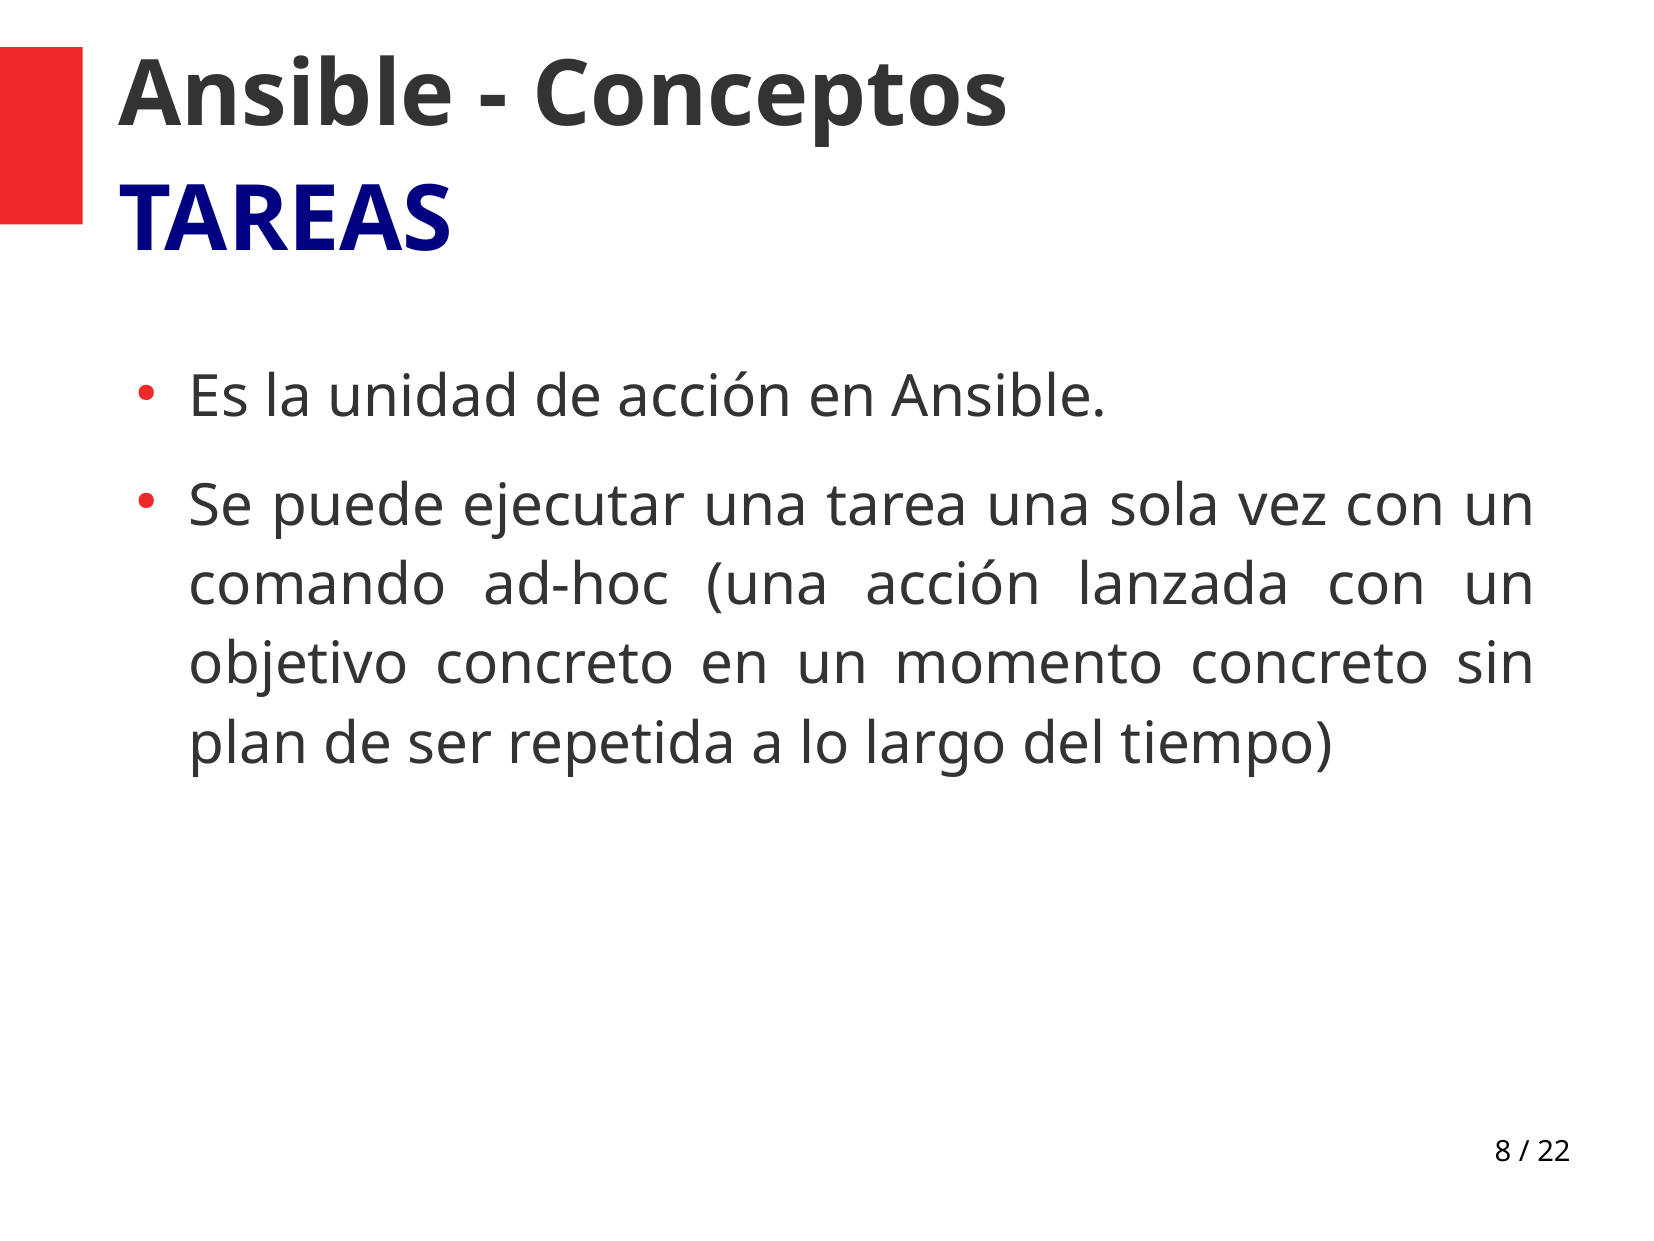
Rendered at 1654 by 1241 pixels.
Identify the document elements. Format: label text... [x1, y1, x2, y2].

list Es la unidad de acción en Ansible. Se puede ejecutar una tarea una sola vez con un comando ad-hoc (una acción lanzada con un objetivo concreto en un momento concreto sin plan de ser repetida a lo largo del tiempo) [118, 354, 1536, 1074]
title Ansible - Conceptos TAREAS [118, 45, 1571, 260]
